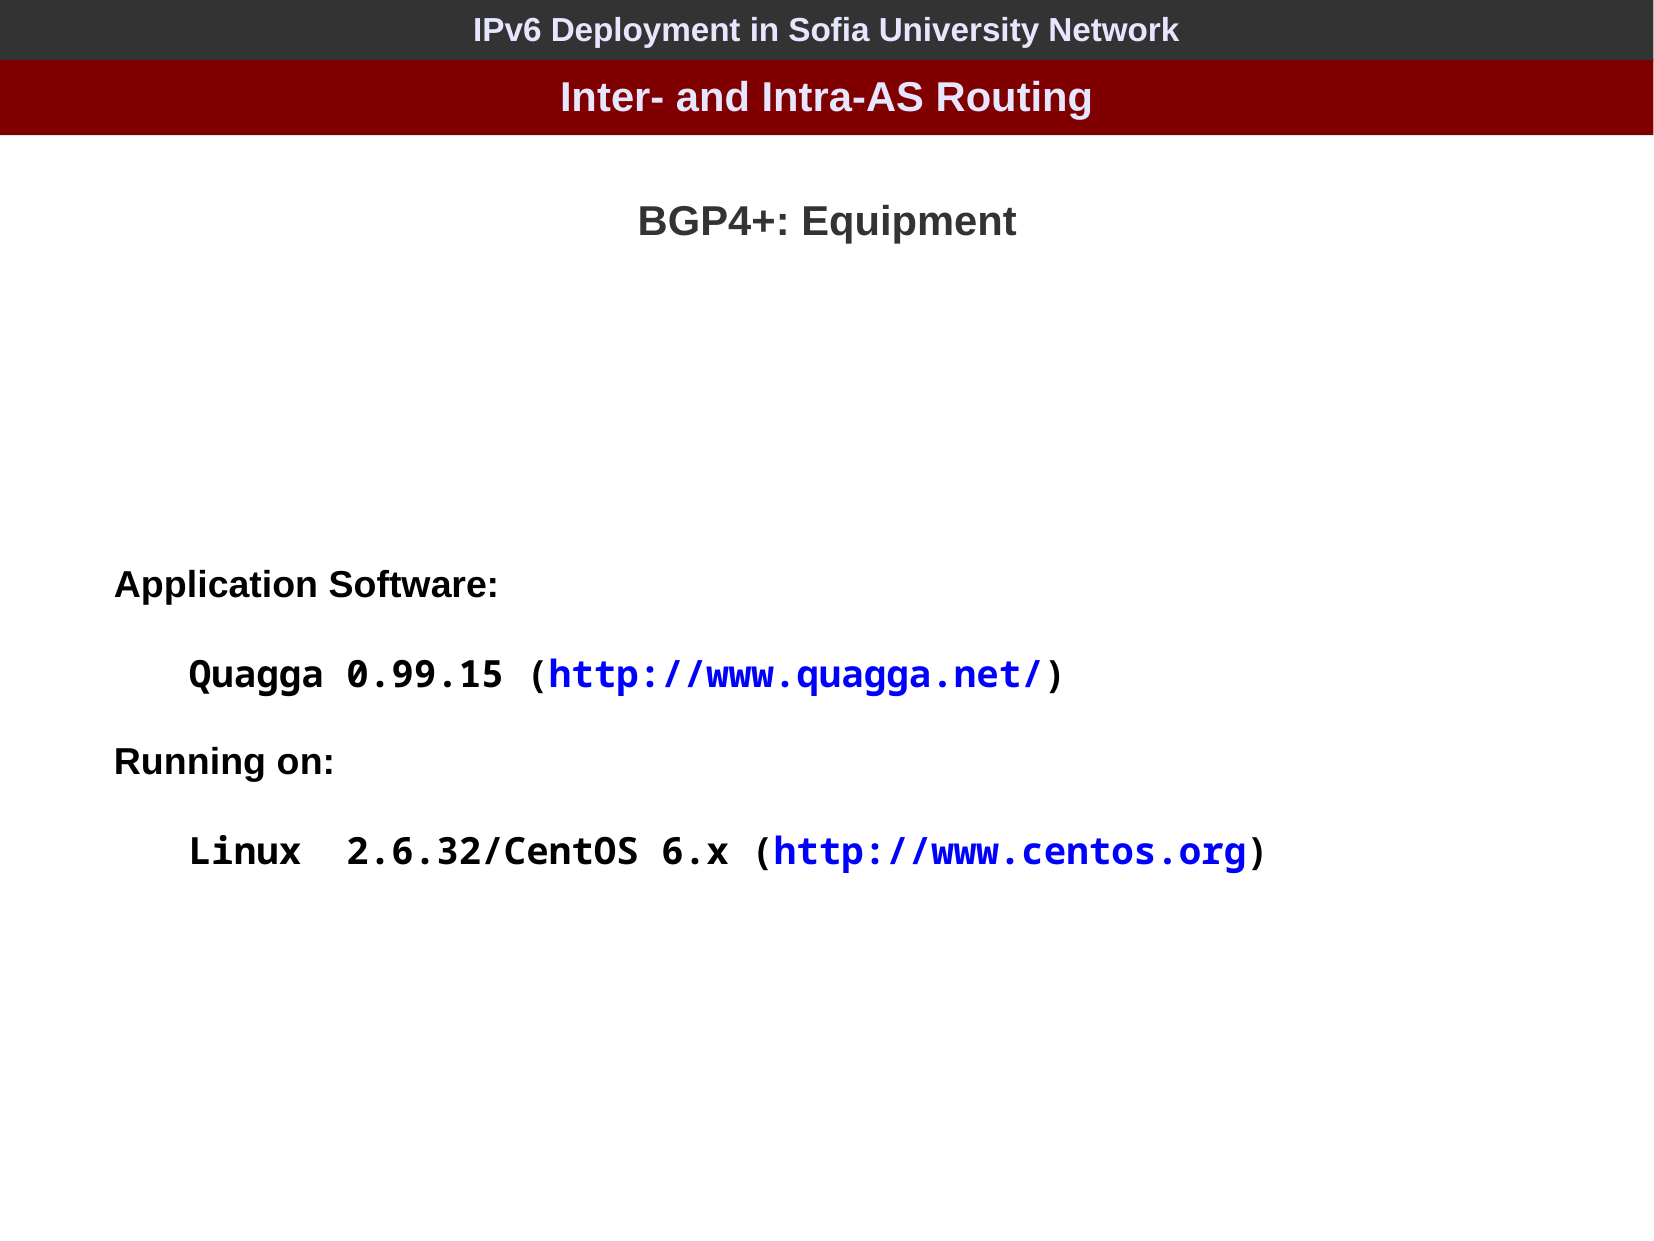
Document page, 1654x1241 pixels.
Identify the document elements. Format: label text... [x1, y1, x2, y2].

text_box Inter- and Intra-AS Routing [0, 61, 1654, 136]
text_box IPv6 Deployment in Sofia University Network [0, 0, 1654, 61]
text_box BGP4+: Equipment [30, 183, 1625, 260]
text_box Application Software: Quagga 0.99.15 (http://www.quagga.net/) Running on: Linux 2.6.32/CentOS 6.x (http://www.centos.org) [99, 556, 1621, 882]
